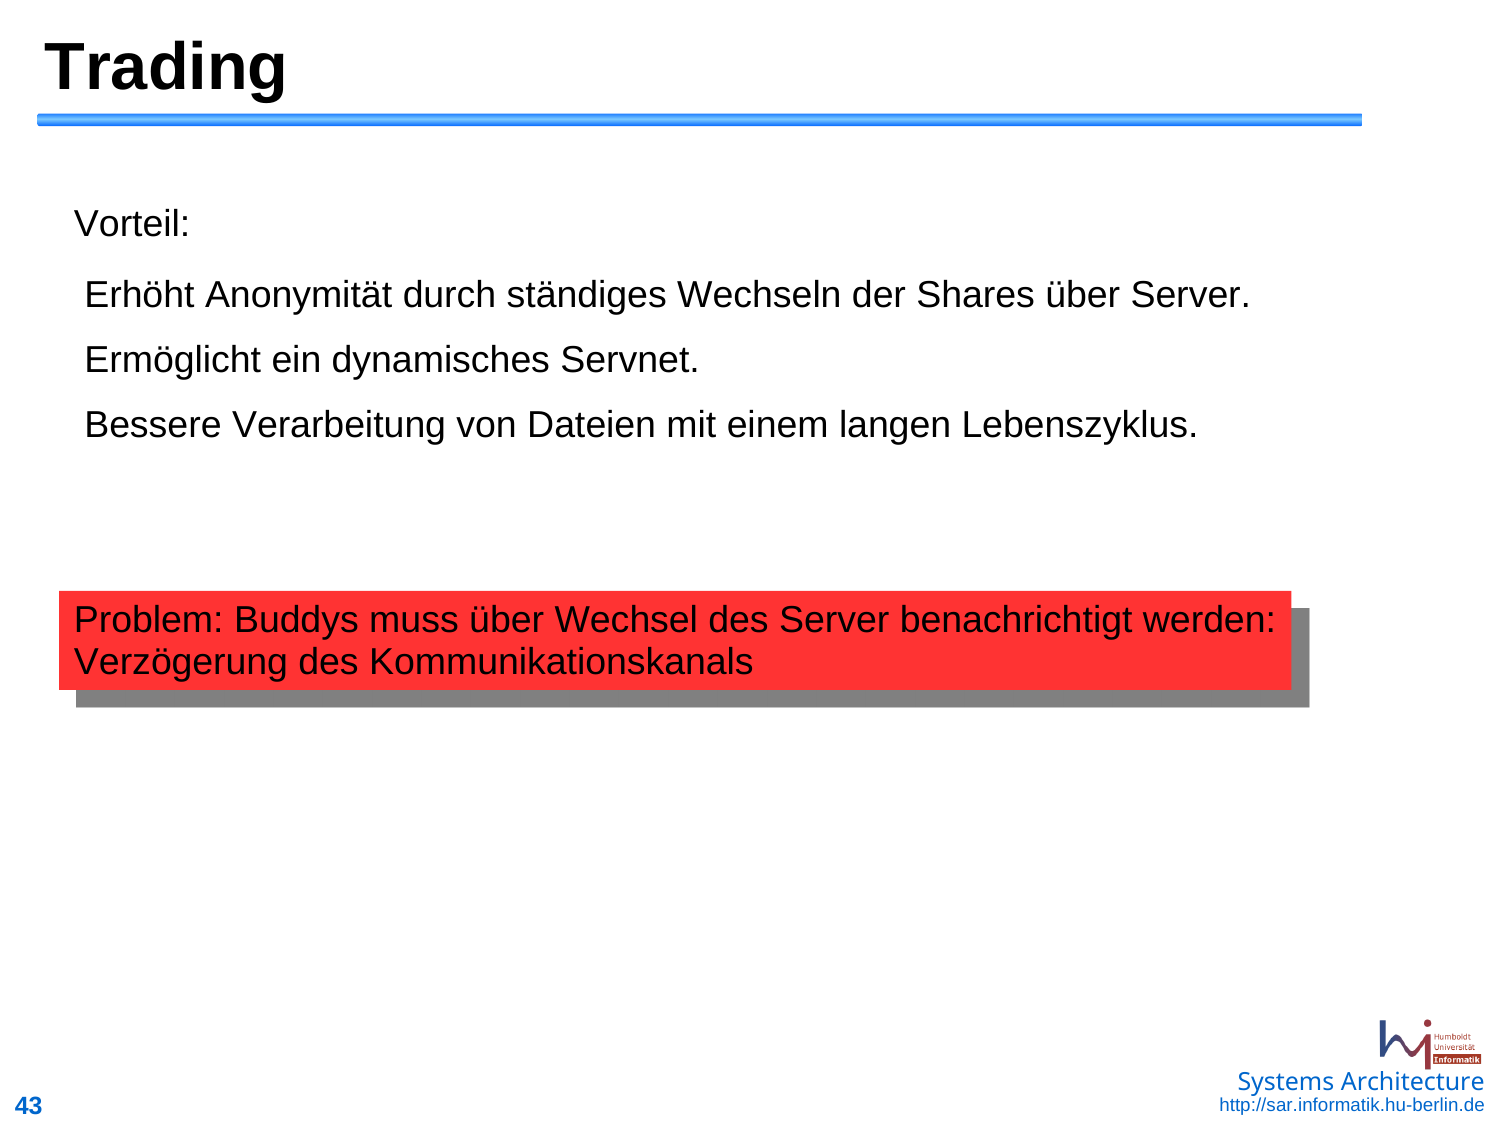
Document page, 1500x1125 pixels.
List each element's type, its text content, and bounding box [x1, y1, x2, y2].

text_box Problem: Buddys muss über Wechsel des Server benachrichtigt werden: Verzögerung des Kommunikationskanals [59, 590, 1291, 690]
text_box Vorteil: [59, 195, 206, 252]
text_box Erhöht Anonymität durch ständiges Wechseln der Shares über Server. [59, 265, 1276, 323]
title Trading [29, 20, 1500, 114]
picture [1376, 1016, 1483, 1071]
text_box Bessere Verarbeitung von Dateien mit einem langen Lebenszyklus. [59, 395, 1223, 453]
text_box Ermöglicht ein dynamisches Servnet. [59, 330, 724, 388]
